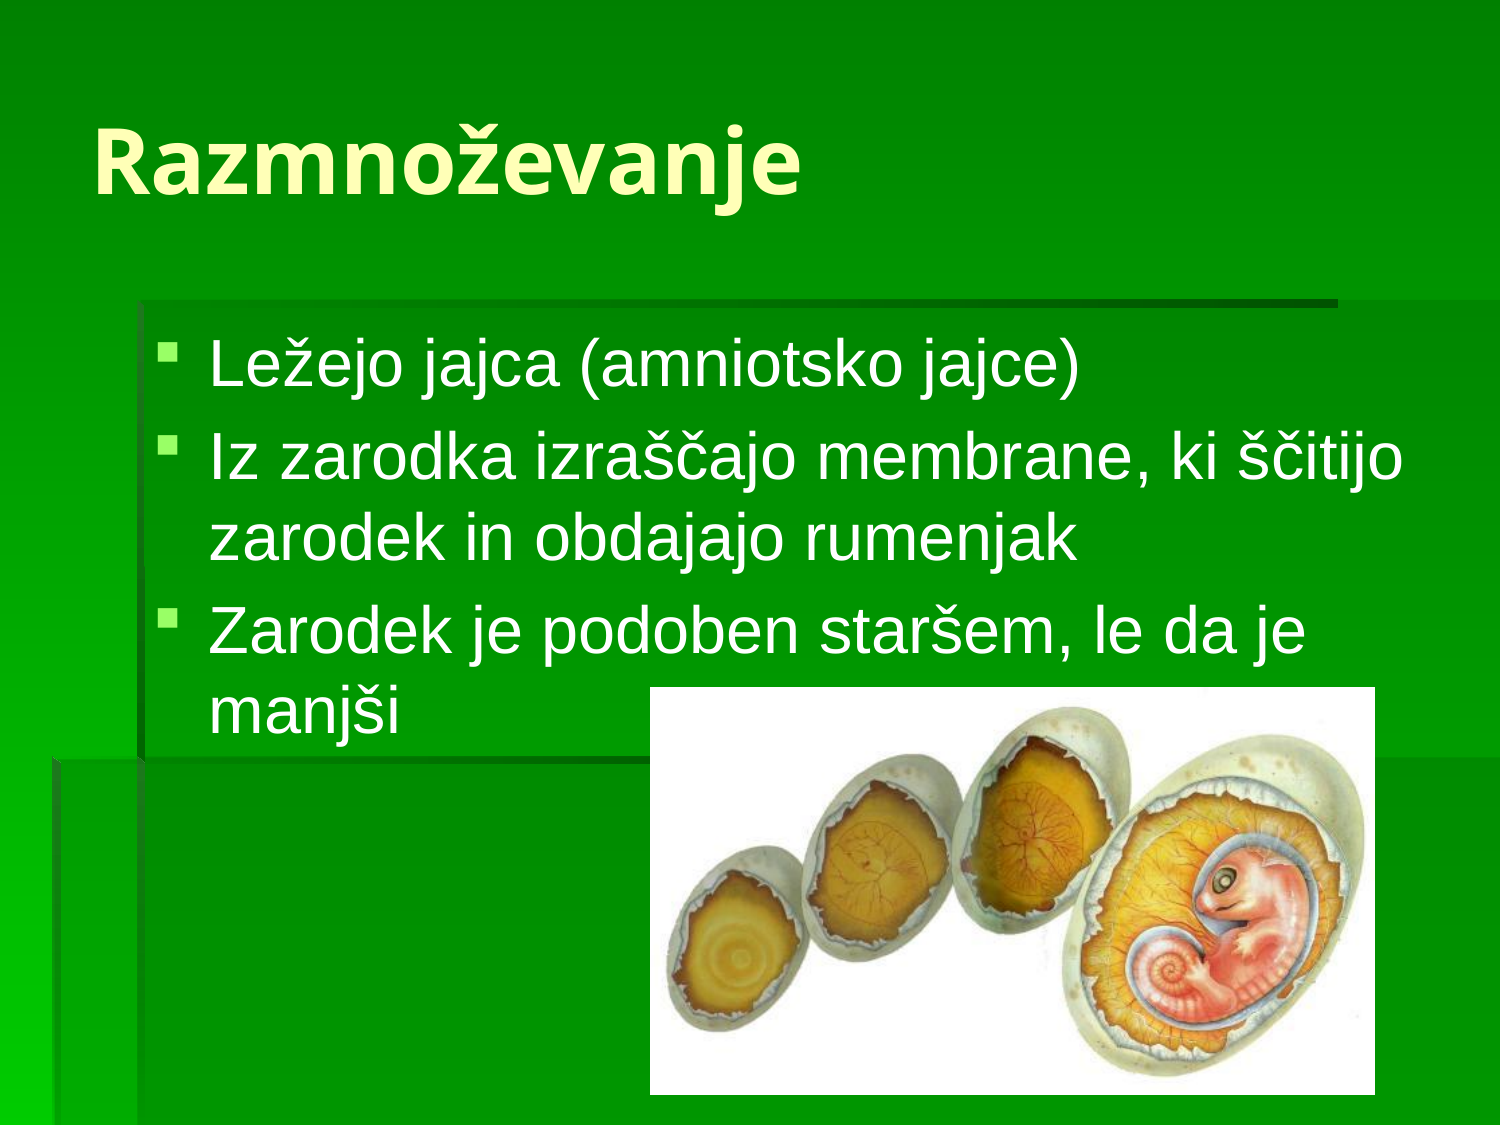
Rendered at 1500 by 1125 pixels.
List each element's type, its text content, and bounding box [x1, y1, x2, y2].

title Razmnoževanje [75, 40, 1451, 275]
picture [650, 687, 1375, 1096]
list Ležejo jajca (amniotsko jajce) Iz zarodka izraščajo membrane, ki ščitijo zarodek in obdajajo rumenjak Zarodek je podoben staršem, le da je manjši [137, 312, 1451, 1000]
